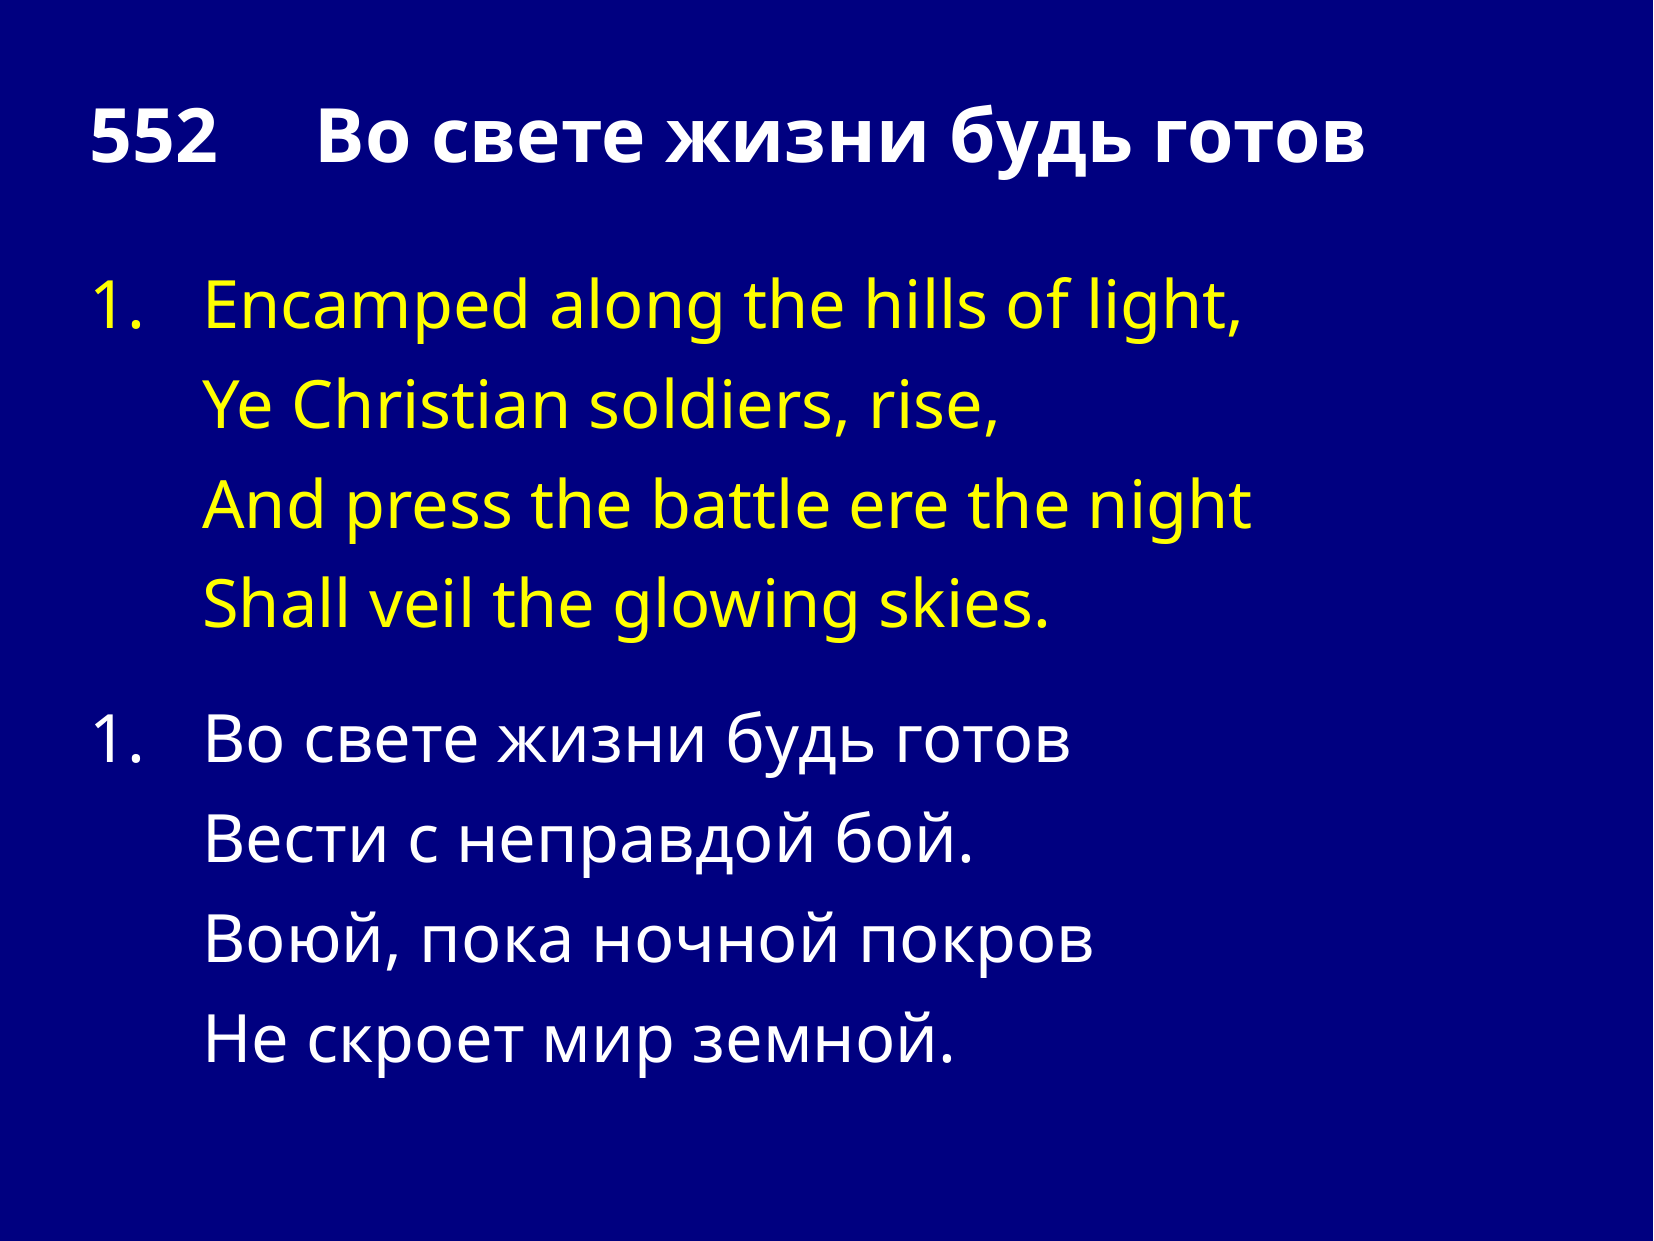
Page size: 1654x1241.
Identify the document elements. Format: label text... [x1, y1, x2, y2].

text_box 1. Во свете жизни будь готов Вести с неправдой бой. Воюй, пока ночной покров Не скроет мир земной. [75, 675, 1576, 1163]
text_box 1. Encamped along the hills of light, Ye Christian soldiers, rise, And press the battle ere the night Shall veil the glowing skies. [75, 188, 1576, 638]
text_box 552 Во свете жизни будь готов [75, 75, 1576, 188]
